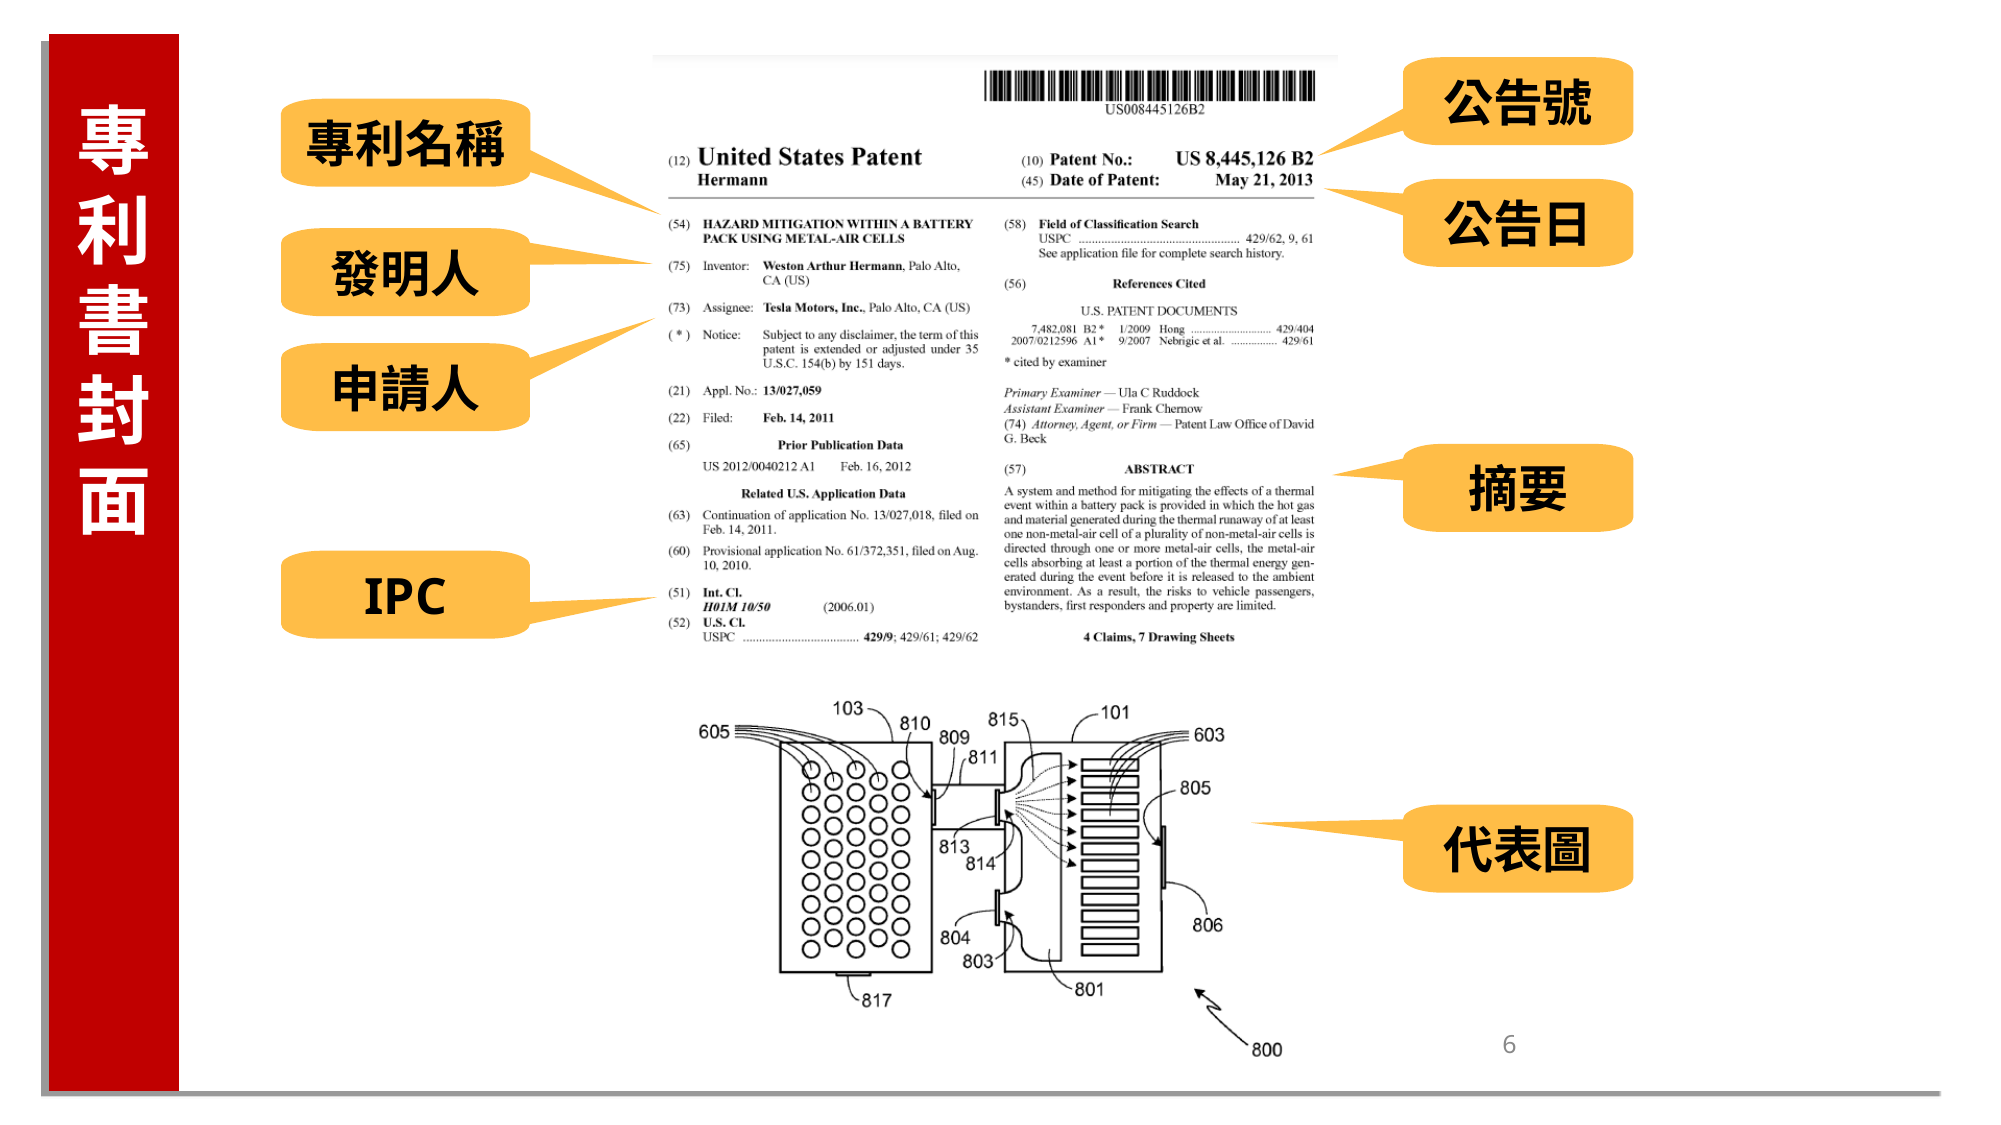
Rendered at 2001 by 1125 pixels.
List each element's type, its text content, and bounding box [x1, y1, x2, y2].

text_box 代表圖 [1251, 804, 1634, 893]
text_box 5 [1487, 1015, 1938, 1076]
picture [652, 55, 1338, 1076]
text_box [179, 34, 1951, 1091]
text_box 公告日 [1323, 178, 1634, 267]
text_box 專利名稱 [280, 98, 662, 215]
text_box 公告號 [1317, 57, 1634, 156]
text_box 摘要 [1331, 443, 1634, 532]
text_box 專利書封面 [49, 34, 179, 1091]
text_box IPC [281, 550, 658, 639]
text_box 申請人 [281, 317, 656, 432]
text_box 發明人 [281, 228, 653, 317]
